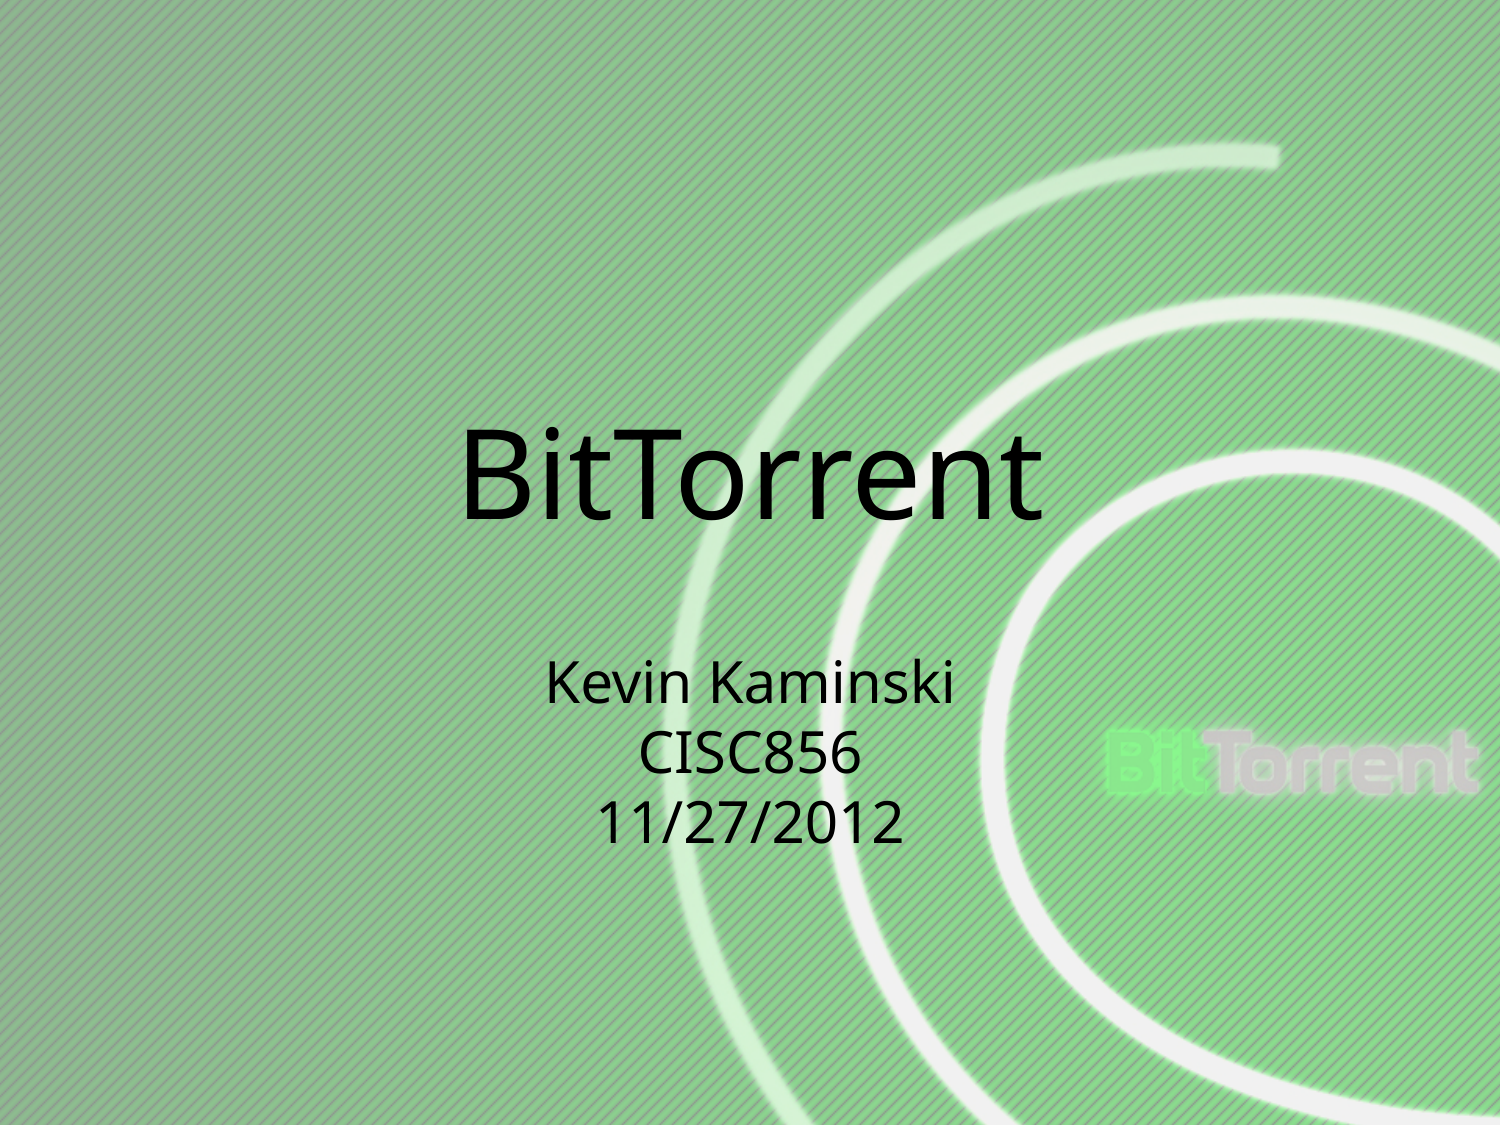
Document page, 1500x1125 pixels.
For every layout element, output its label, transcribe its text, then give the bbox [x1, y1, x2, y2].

picture [0, 0, 1500, 1125]
text_box Kevin Kaminski CISC856 11/27/2012 [225, 637, 1275, 925]
text_box BitTorrent [112, 349, 1388, 591]
